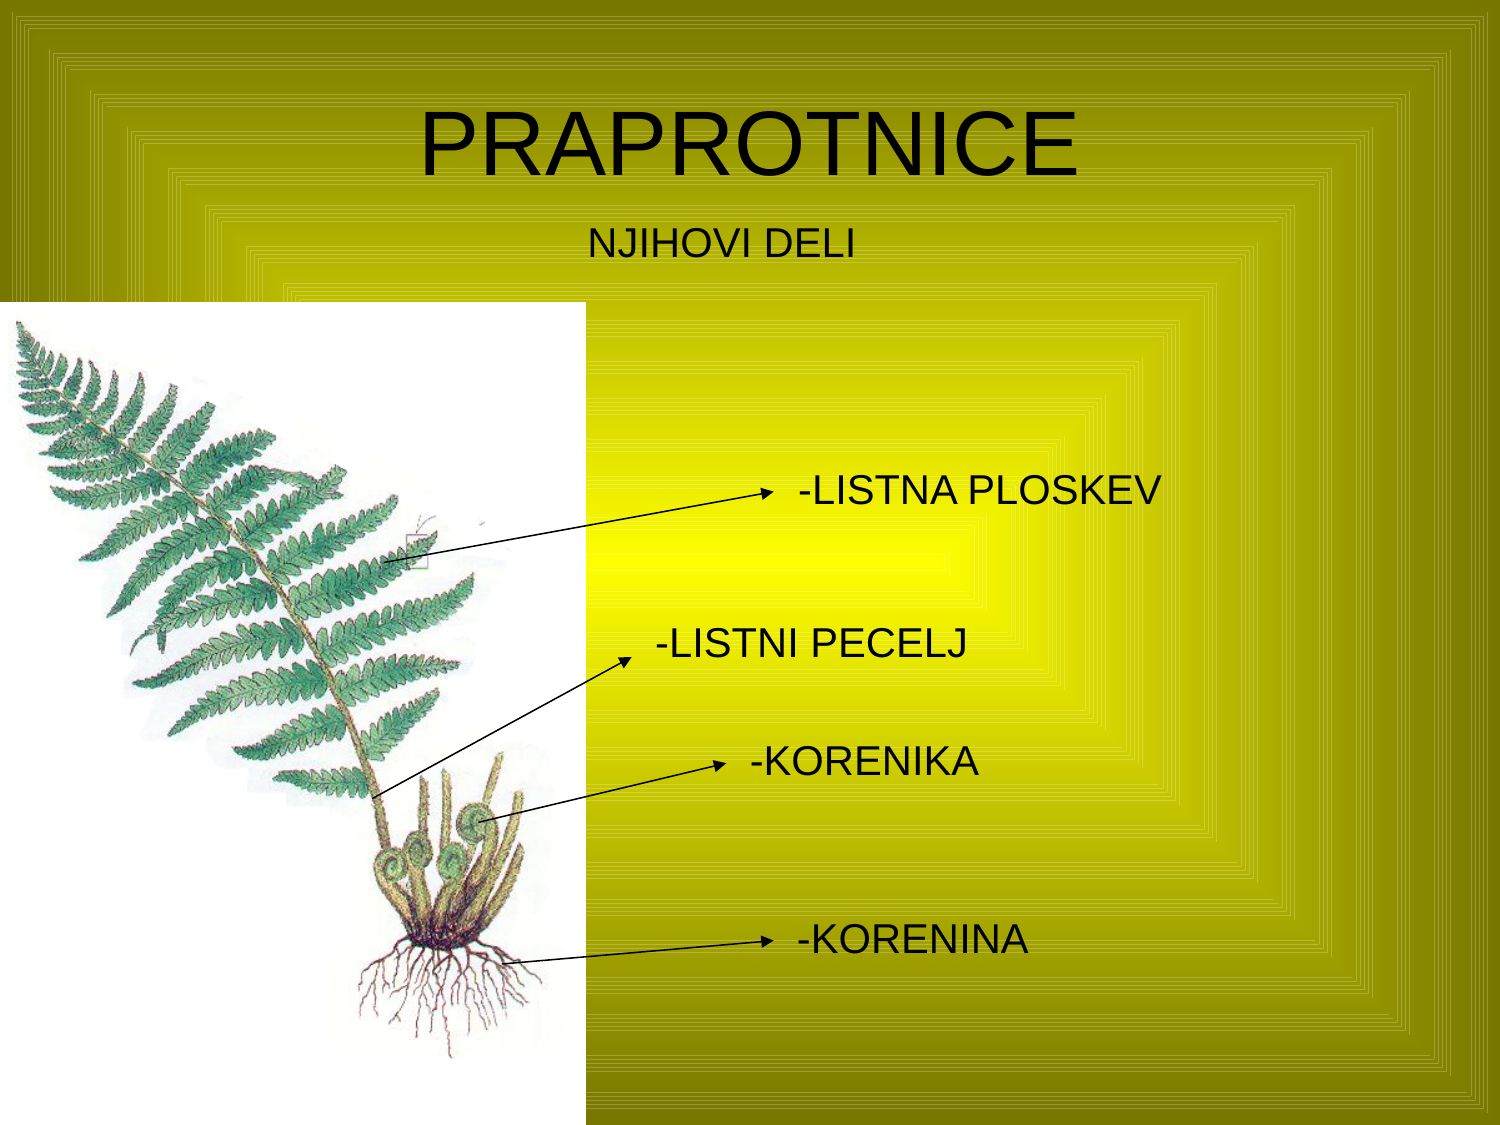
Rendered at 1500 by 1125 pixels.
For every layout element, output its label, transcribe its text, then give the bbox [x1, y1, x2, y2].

text_box -KORENIKA [735, 726, 995, 792]
title PRAPROTNICE [75, 45, 1425, 233]
text_box NJIHOVI DELI [572, 208, 872, 273]
picture [0, 302, 586, 1125]
text_box -LISTNI PECELJ [640, 608, 984, 674]
text_box -LISTNA PLOSKEV [783, 455, 1177, 521]
text_box -KORENINA [782, 904, 1057, 970]
